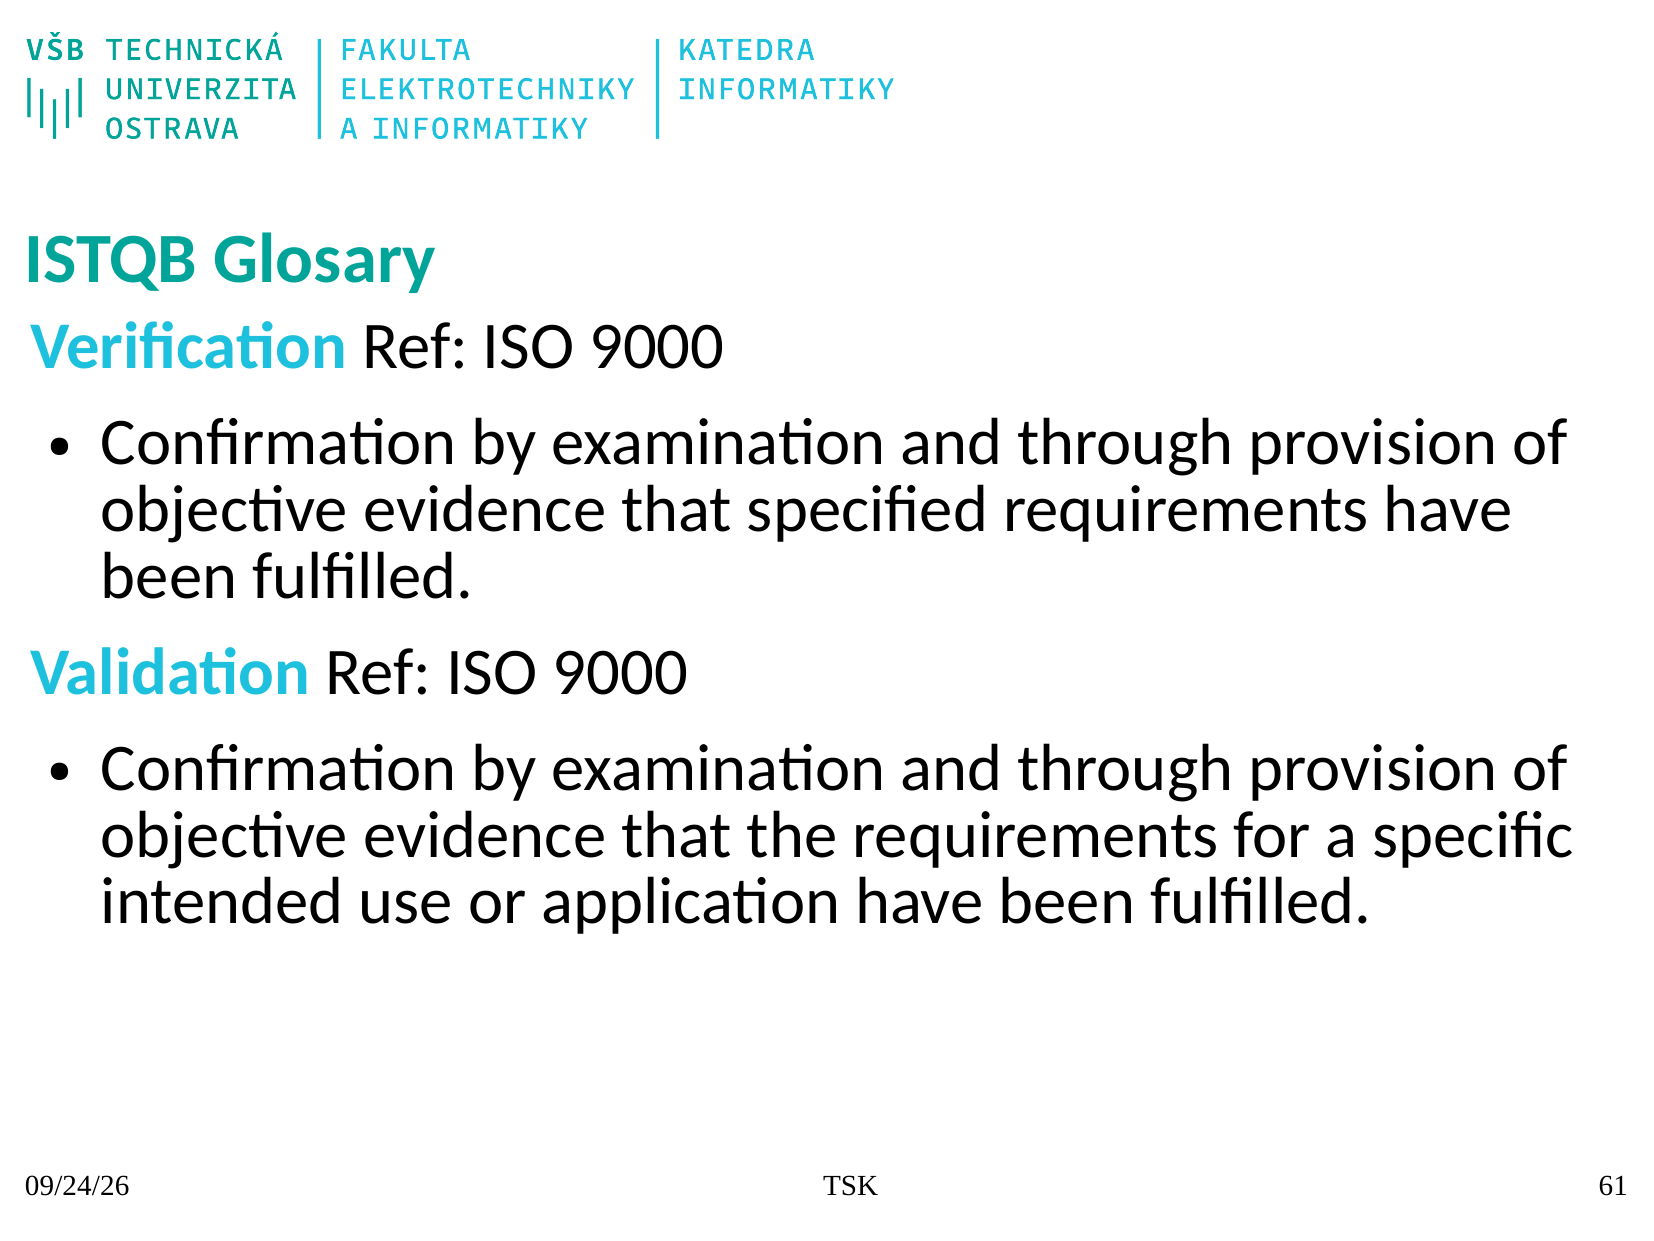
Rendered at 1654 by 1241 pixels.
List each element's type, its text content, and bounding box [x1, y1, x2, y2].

title ISTQB Glosary [24, 169, 1629, 300]
list Verification Ref: ISO 9000 Confirmation by examination and through provision of objective evidence that specified requirements have been fulfilled. Validation Ref: ISO 9000 Confirmation by examination and through provision of objective evidence that the requirements for a specific intended use or application have been fulfilled. [30, 318, 1629, 1146]
picture [26, 31, 894, 139]
